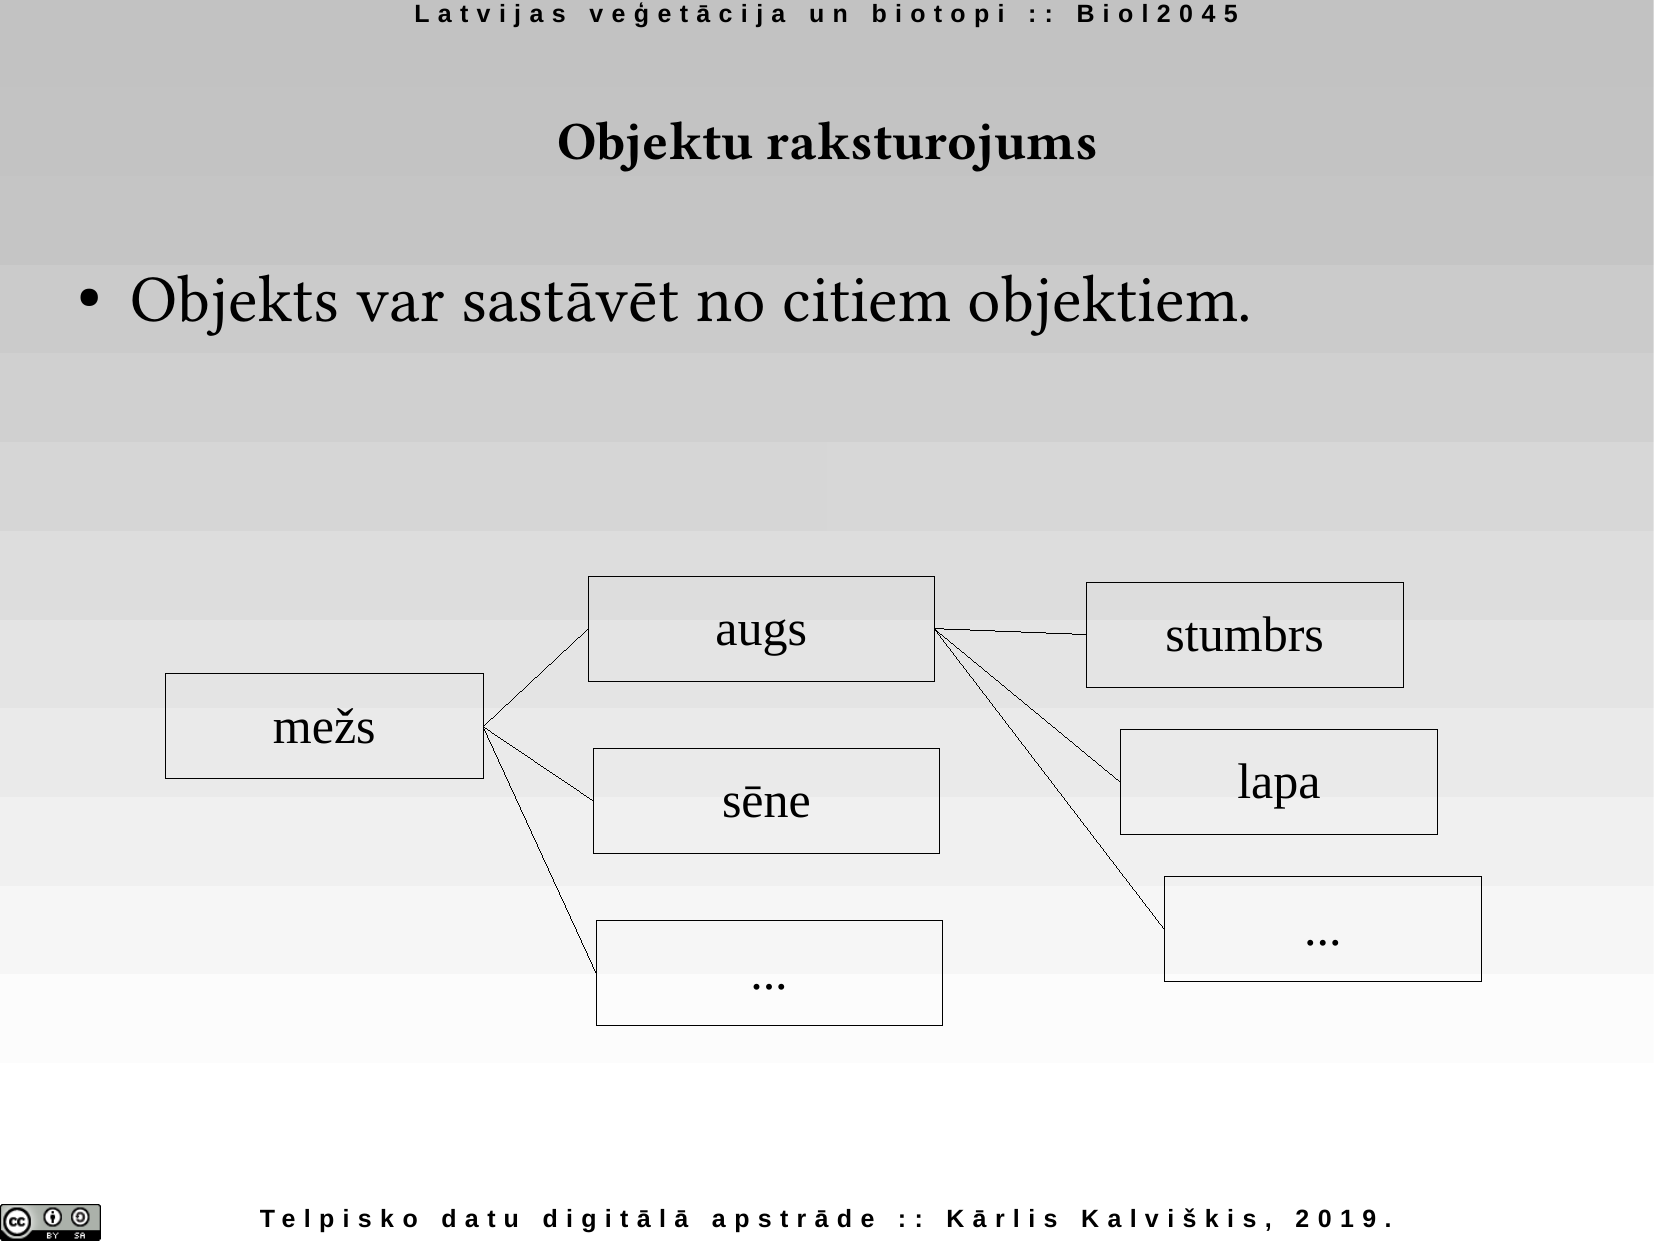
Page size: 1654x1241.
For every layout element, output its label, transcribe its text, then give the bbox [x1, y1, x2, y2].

picture [0, 0, 1654, 1241]
text_box mežs [165, 673, 484, 779]
text_box ... [596, 920, 943, 1026]
text_box ... [1164, 876, 1482, 982]
text_box augs [588, 576, 935, 682]
text_box stumbrs [1086, 582, 1404, 688]
text_box sēne [593, 748, 940, 854]
text_box lapa [1120, 729, 1438, 835]
title Objektu raksturojums [59, 37, 1596, 246]
list Objekts var sastāvēt no citiem objektiem. [59, 261, 1596, 1163]
